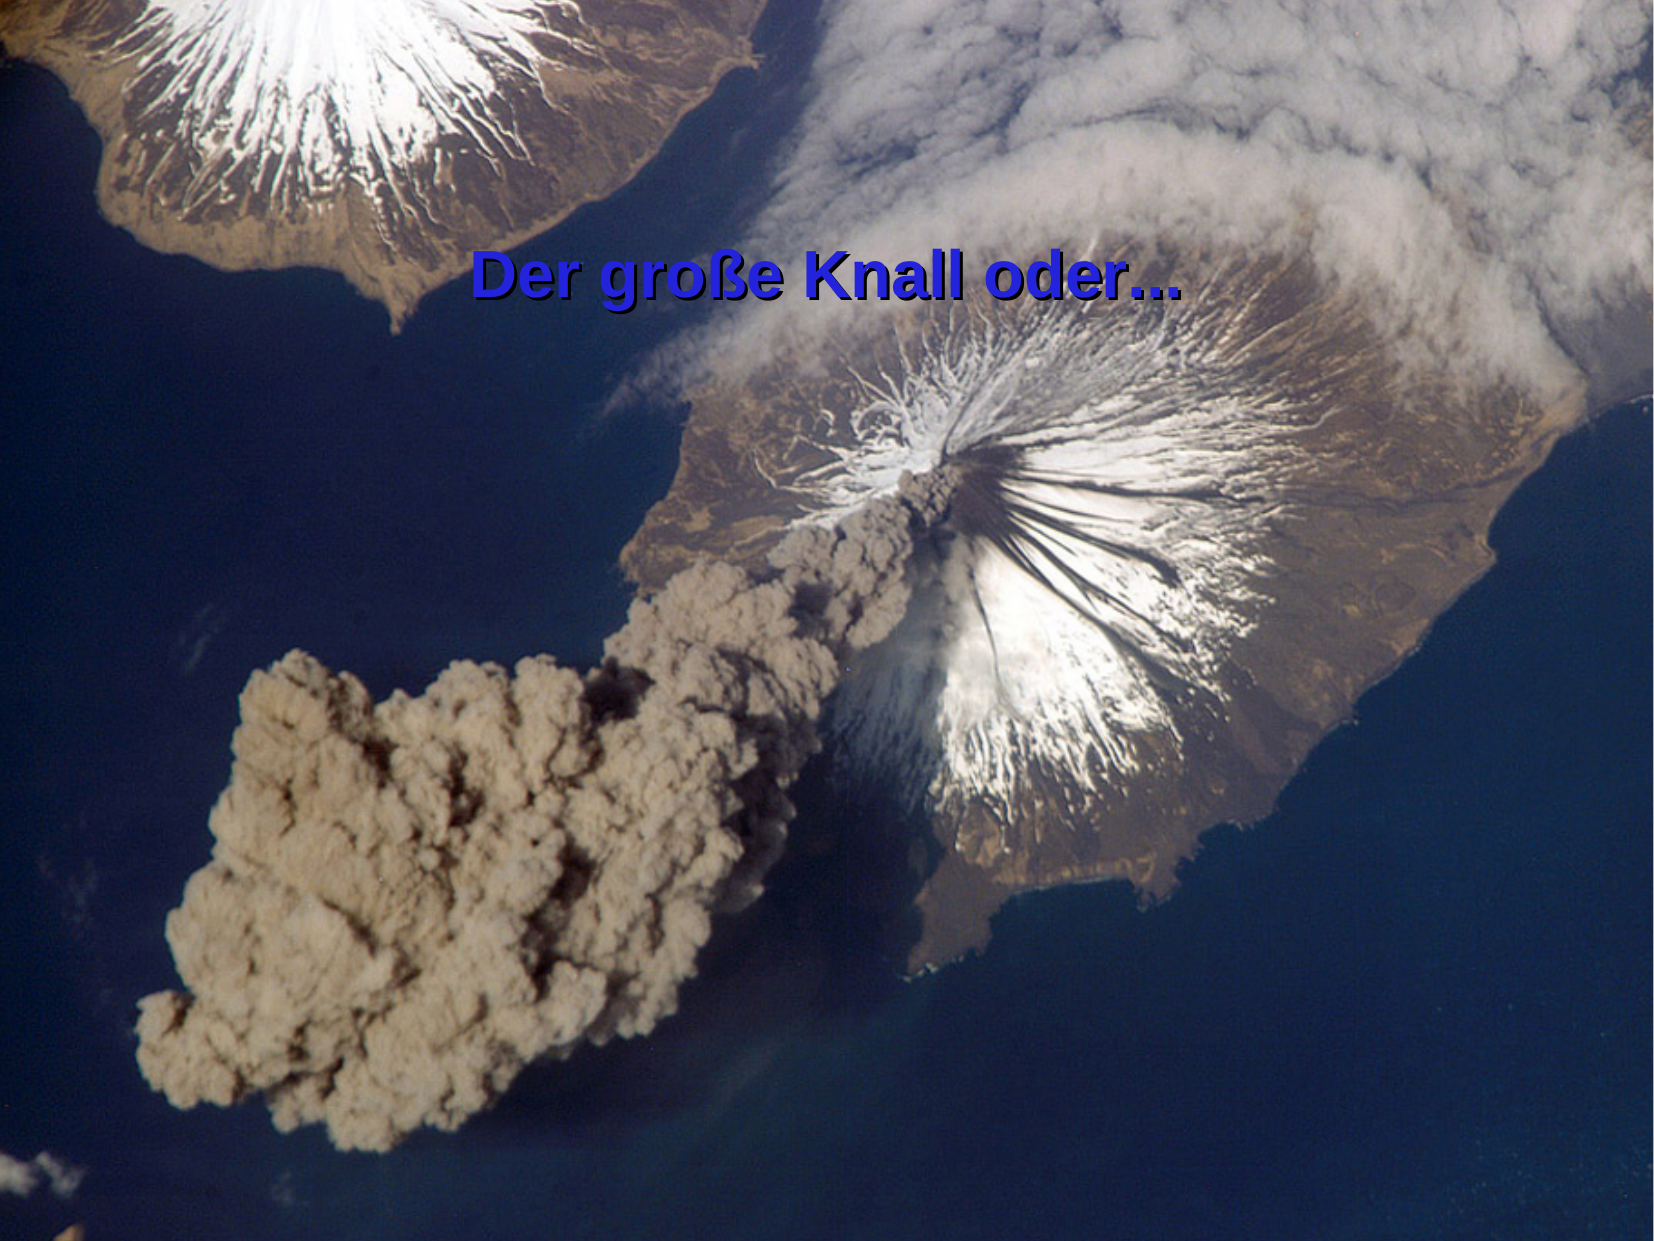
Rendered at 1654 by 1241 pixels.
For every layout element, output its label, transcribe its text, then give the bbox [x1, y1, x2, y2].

picture [0, 0, 1654, 1241]
title Der große Knall oder... [82, 200, 1571, 349]
